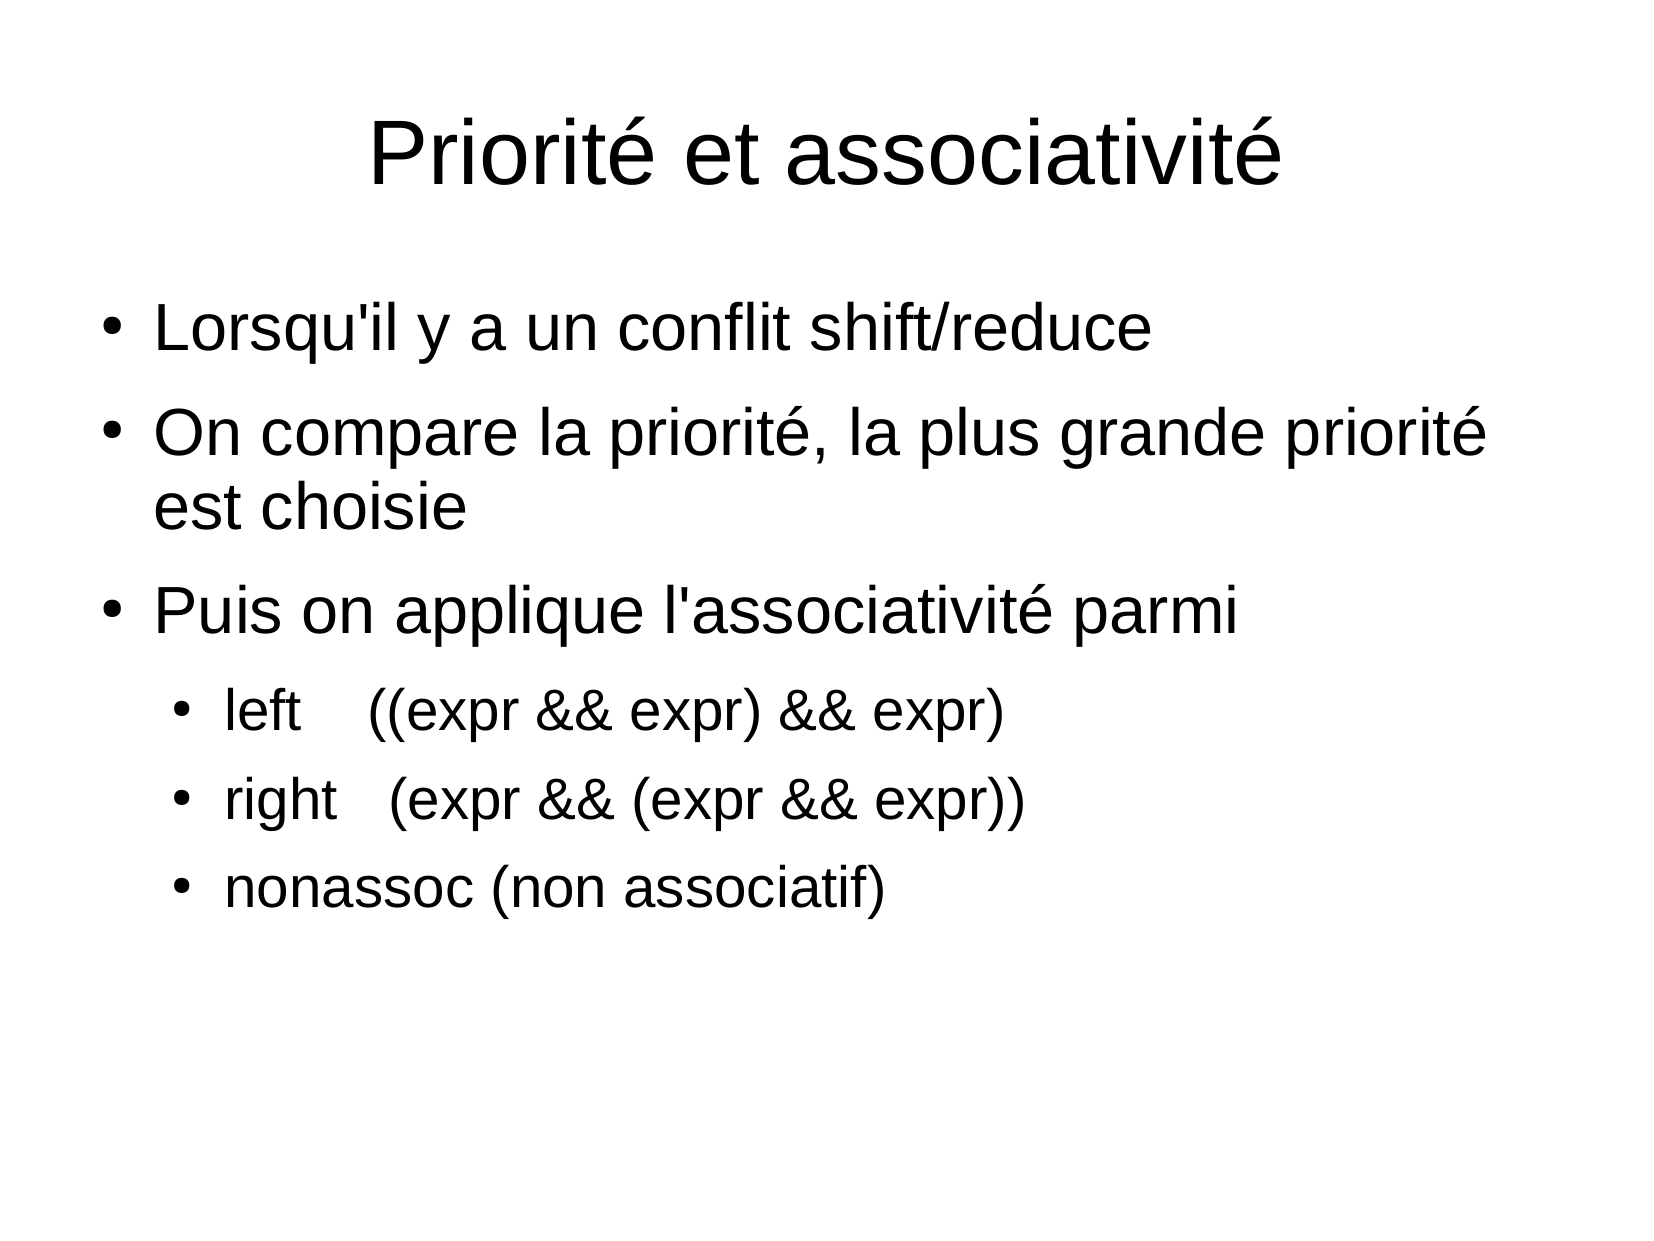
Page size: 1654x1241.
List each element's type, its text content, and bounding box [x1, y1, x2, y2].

list Lorsqu'il y a un conflit shift/reduce On compare la priorité, la plus grande priorité est choisie Puis on applique l'associativité parmi left ((expr && expr) && expr) right (expr && (expr && expr)) nonassoc (non associatif) [82, 290, 1571, 1094]
title Priorité et associativité [82, 56, 1571, 250]
